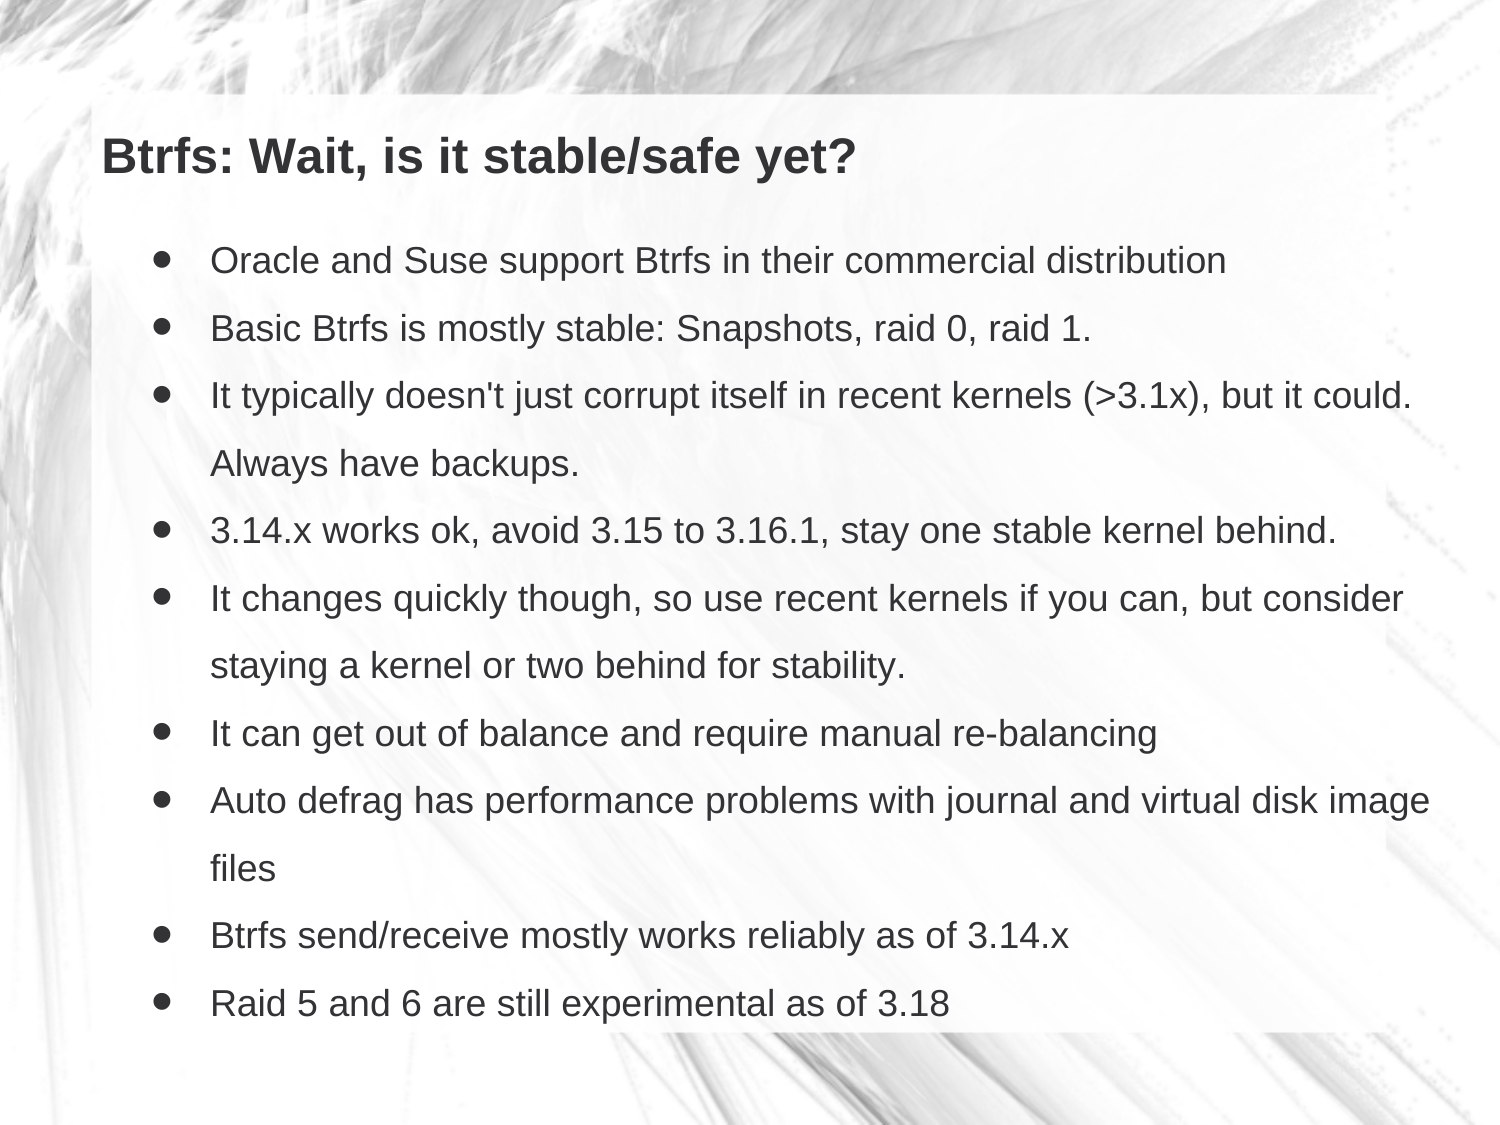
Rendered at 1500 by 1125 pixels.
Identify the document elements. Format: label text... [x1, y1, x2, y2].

picture [0, 0, 1500, 1125]
list Oracle and Suse support Btrfs in their commercial distribution Basic Btrfs is mostly stable: Snapshots, raid 0, raid 1. It typically doesn't just corrupt itself in recent kernels (>3.1x), but it could. Always have backups. 3.14.x works ok, avoid 3.15 to 3.16.1, stay one stable kernel behind. It changes quickly though, so use recent kernels if you can, but consider staying a kernel or two behind for stability. It can get out of balance and require manual re-balancing Auto defrag has performance problems with journal and virtual disk image files Btrfs send/receive mostly works reliably as of 3.14.x Raid 5 and 6 are still experimental as of 3.18 [120, 198, 1470, 1051]
title Btrfs: Wait, is it stable/safe yet? [61, 108, 1412, 251]
